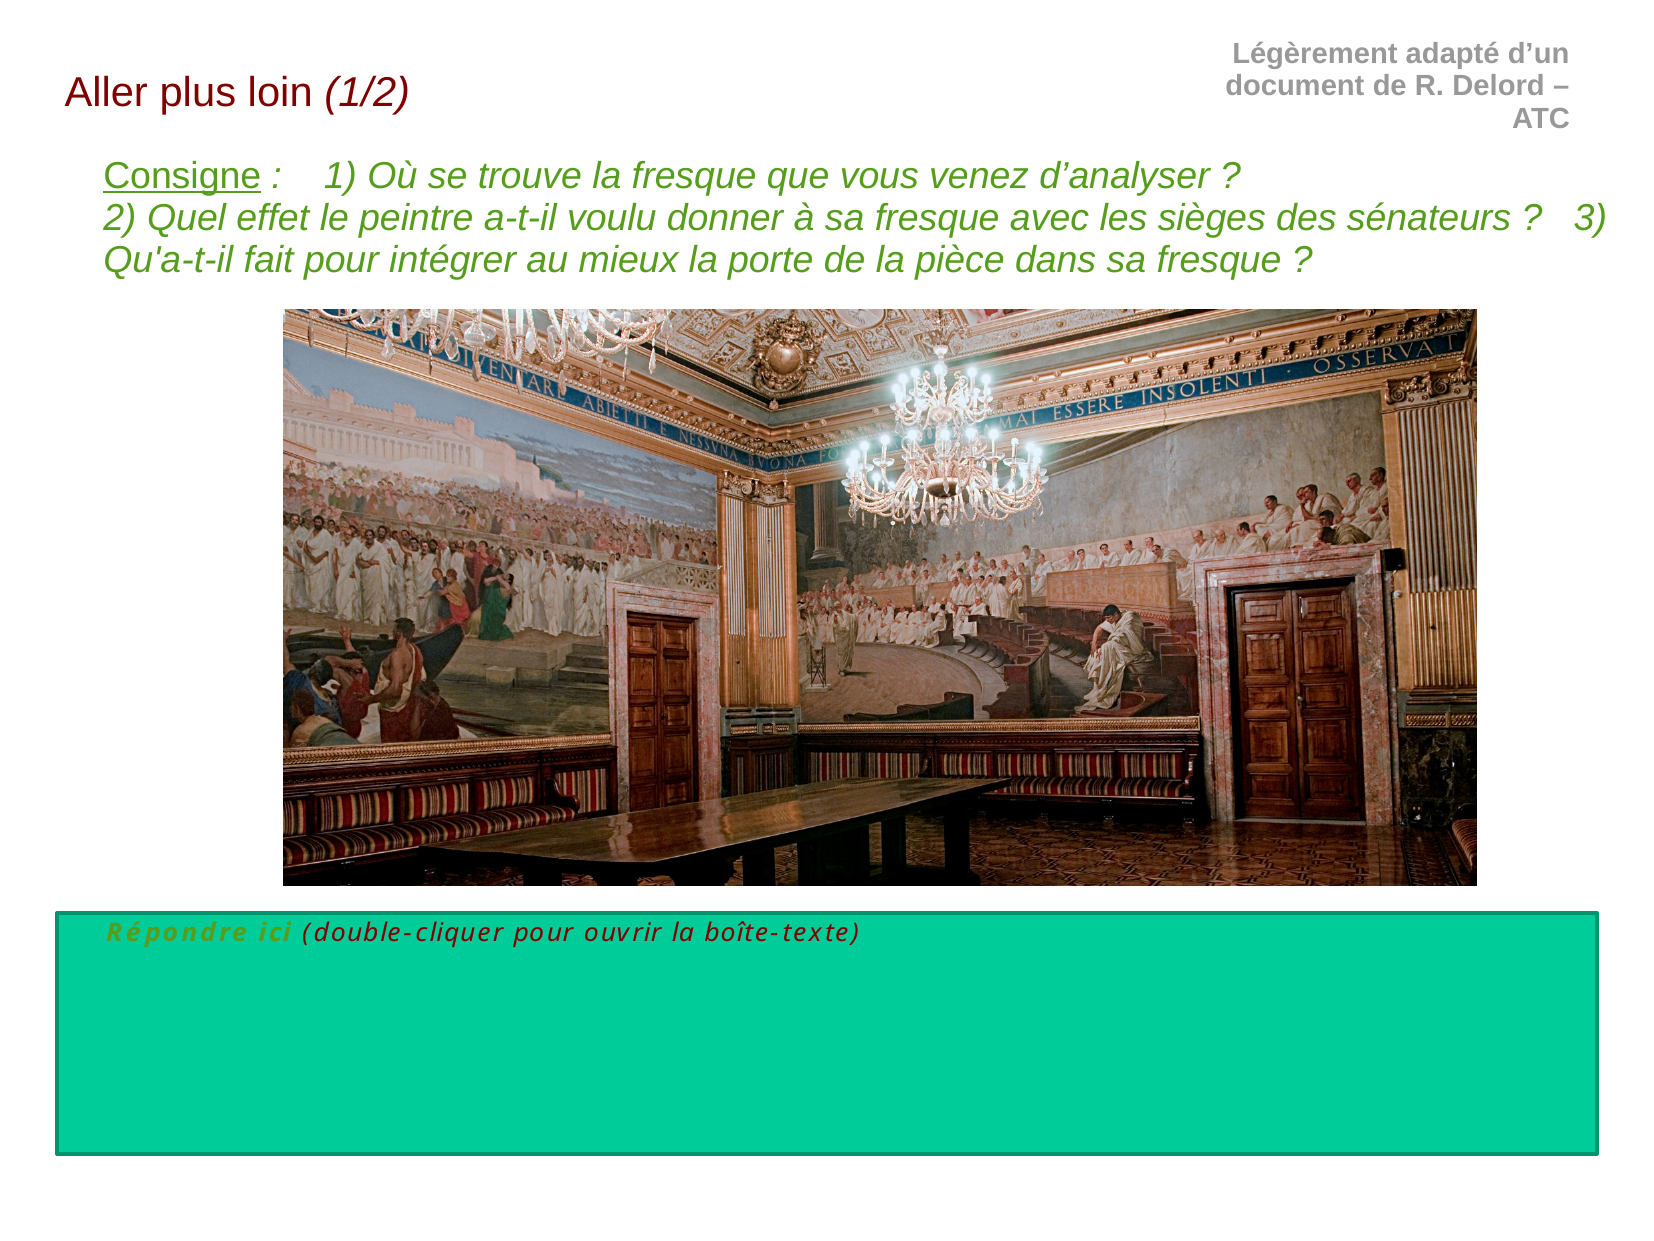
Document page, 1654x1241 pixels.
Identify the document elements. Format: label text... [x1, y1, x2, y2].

picture [283, 309, 1477, 886]
text_box Légèrement adapté d’un document de R. Delord – ATC [1210, 29, 1612, 78]
text_box Consigne : 1) Où se trouve la fresque que vous venez d’analyser ? 2) Quel effet le peintre a-t-il voulu donner à sa fresque avec les sièges des sénateurs ? 3) Qu'a-t-il fait pour intégrer au mieux la porte de la pièce dans sa fresque ? [88, 147, 1624, 266]
title  Aller plus loin (1/2) [59, 29, 1548, 163]
chart [59, 915, 1595, 1152]
